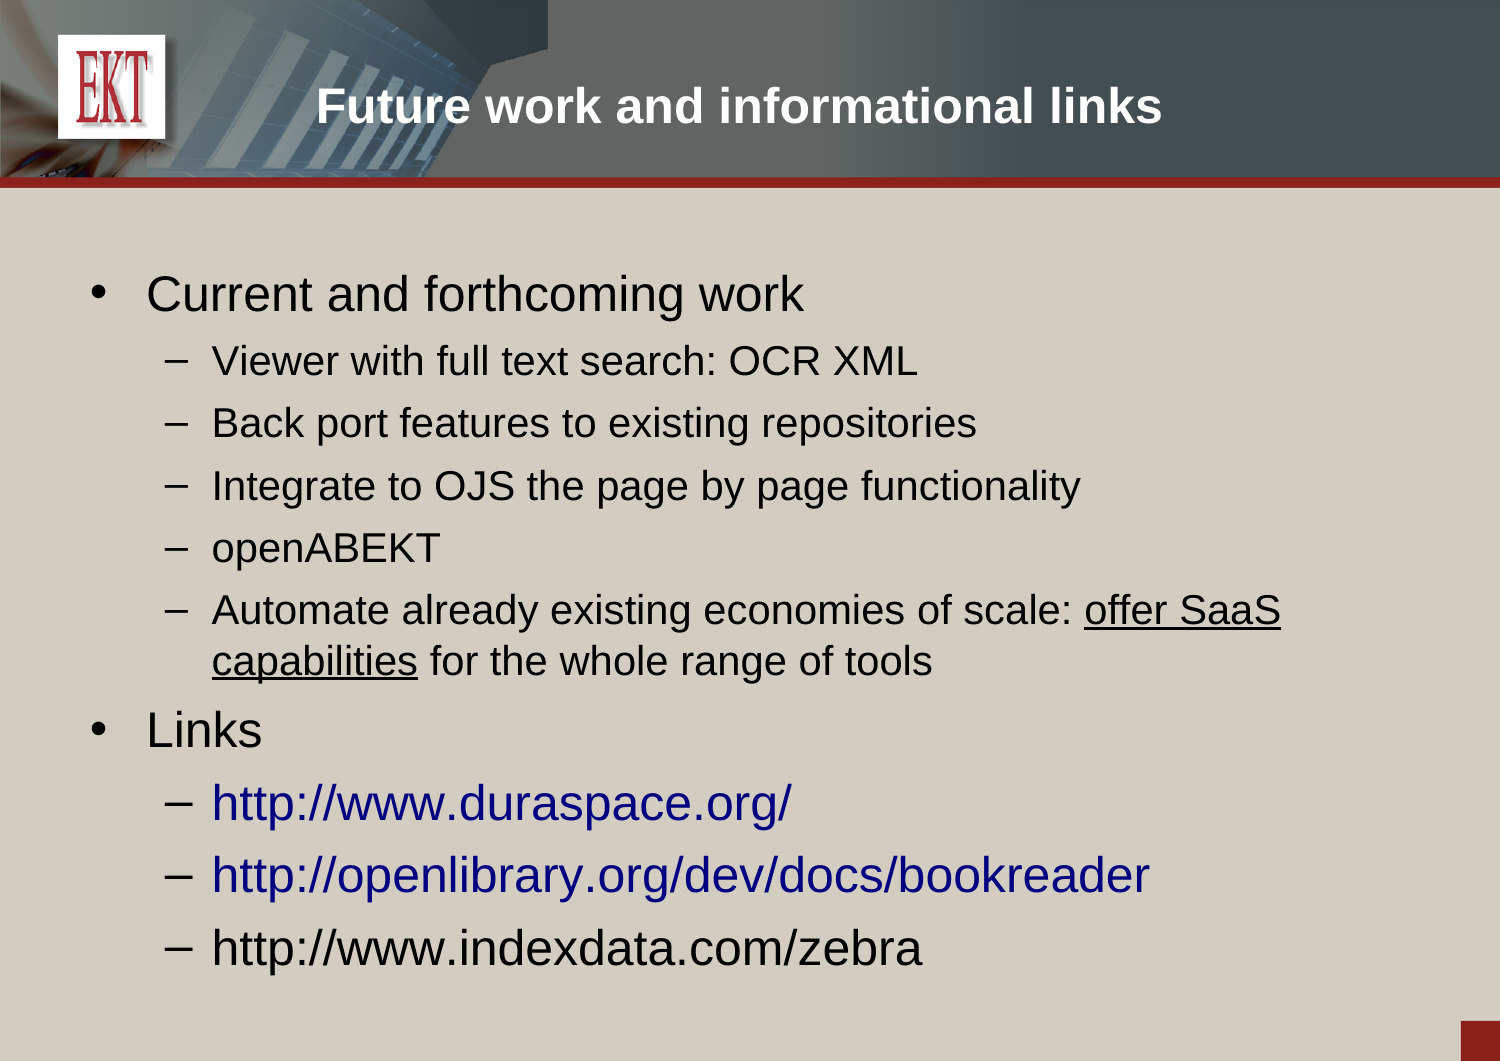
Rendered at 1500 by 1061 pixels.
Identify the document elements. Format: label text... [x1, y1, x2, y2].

title Future work and informational links [301, 42, 1426, 165]
list Current and forthcoming work Viewer with full text search: OCR XML Back port features to existing repositories Integrate to OJS the page by page functionality openABEKT Automate already existing economies of scale: offer SaaS capabilities for the whole range of tools Links http://www.duraspace.org/ http://openlibrary.org/dev/docs/bookreader http://www.indexdata.com/zebra [75, 253, 1426, 983]
picture [0, 0, 1500, 1061]
